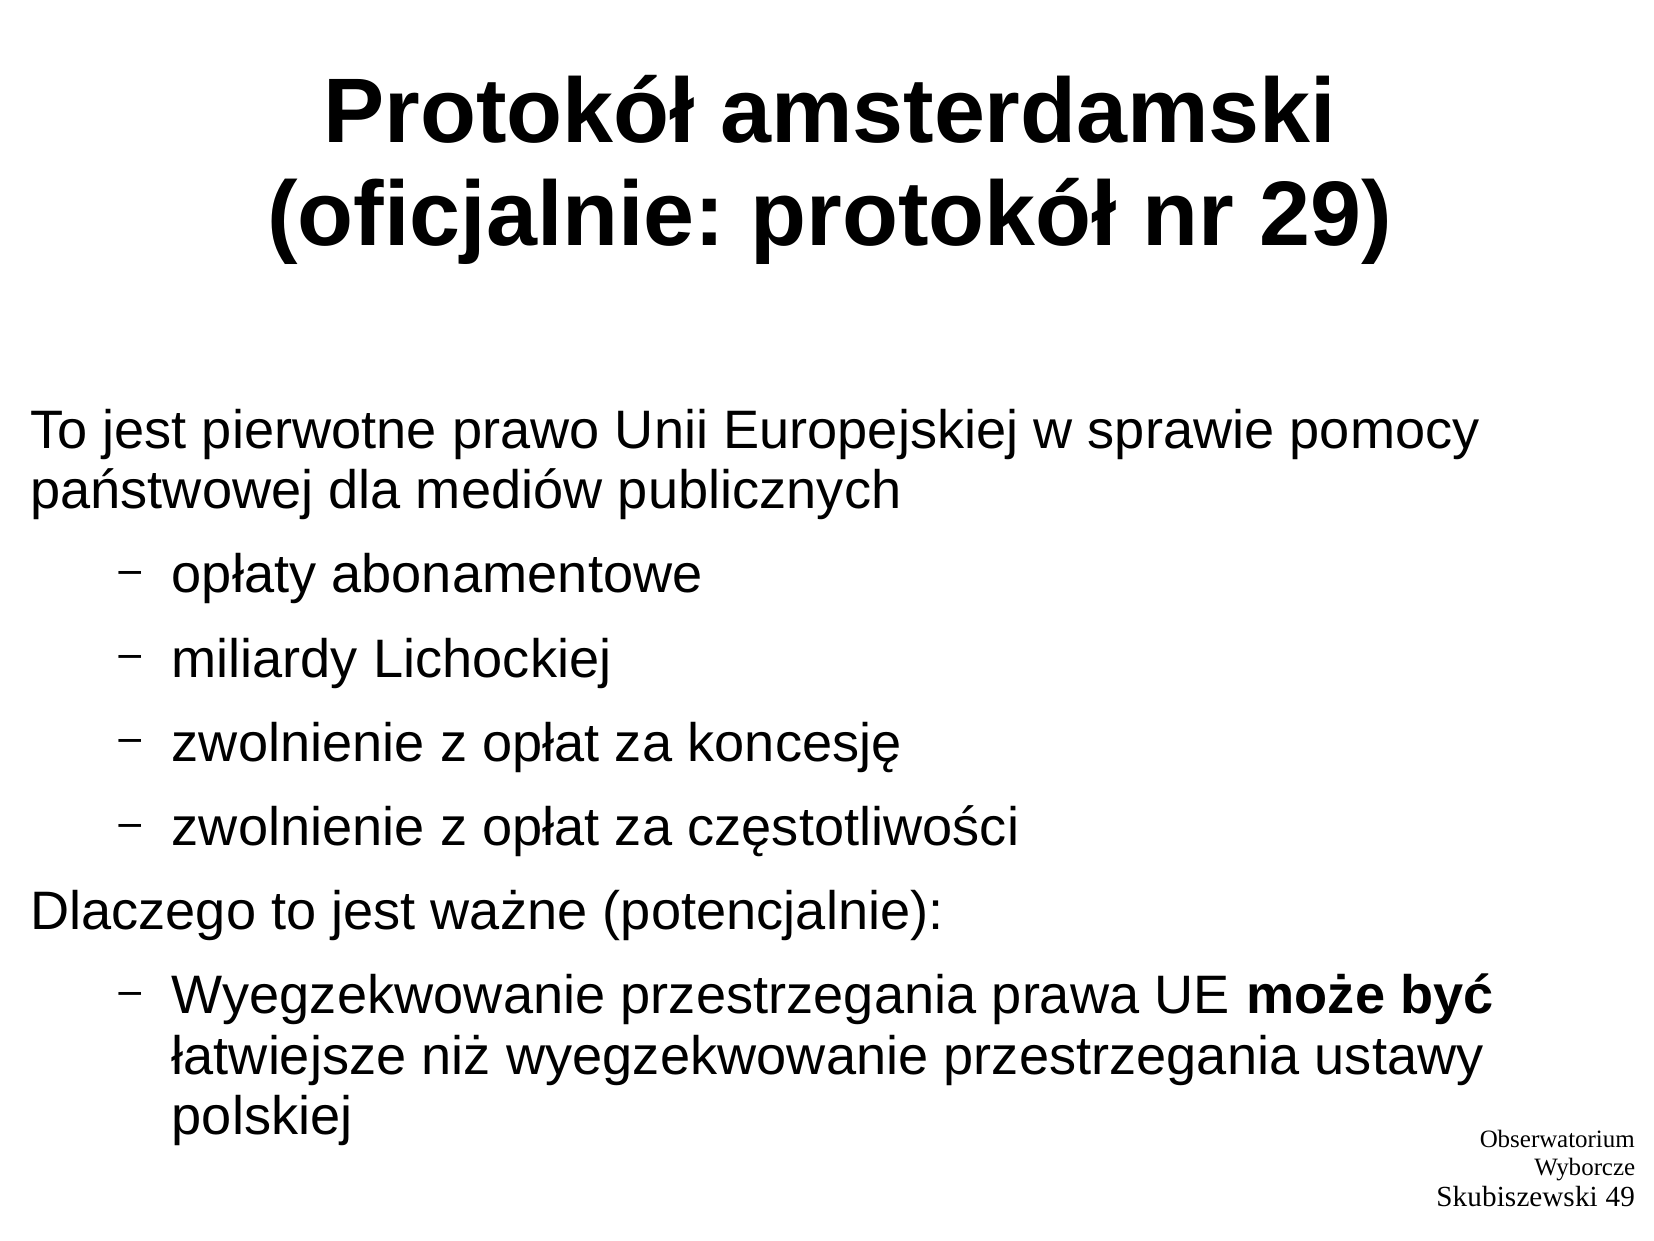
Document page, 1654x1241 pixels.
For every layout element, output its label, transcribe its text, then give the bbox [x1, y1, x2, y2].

list To jest pierwotne prawo Unii Europejskiej w sprawie pomocy państwowej dla mediów publicznych opłaty abonamentowe miliardy Lichockiej zwolnienie z opłat za koncesję zwolnienie z opłat za częstotliwości Dlaczego to jest ważne (potencjalnie): Wyegzekwowanie przestrzegania prawa UE może być łatwiejsze niż wyegzekwowanie przestrzegania ustawy polskiej [30, 315, 1583, 1156]
title Protokół amsterdamski (oficjalnie: protokół nr 29) [86, 60, 1575, 266]
